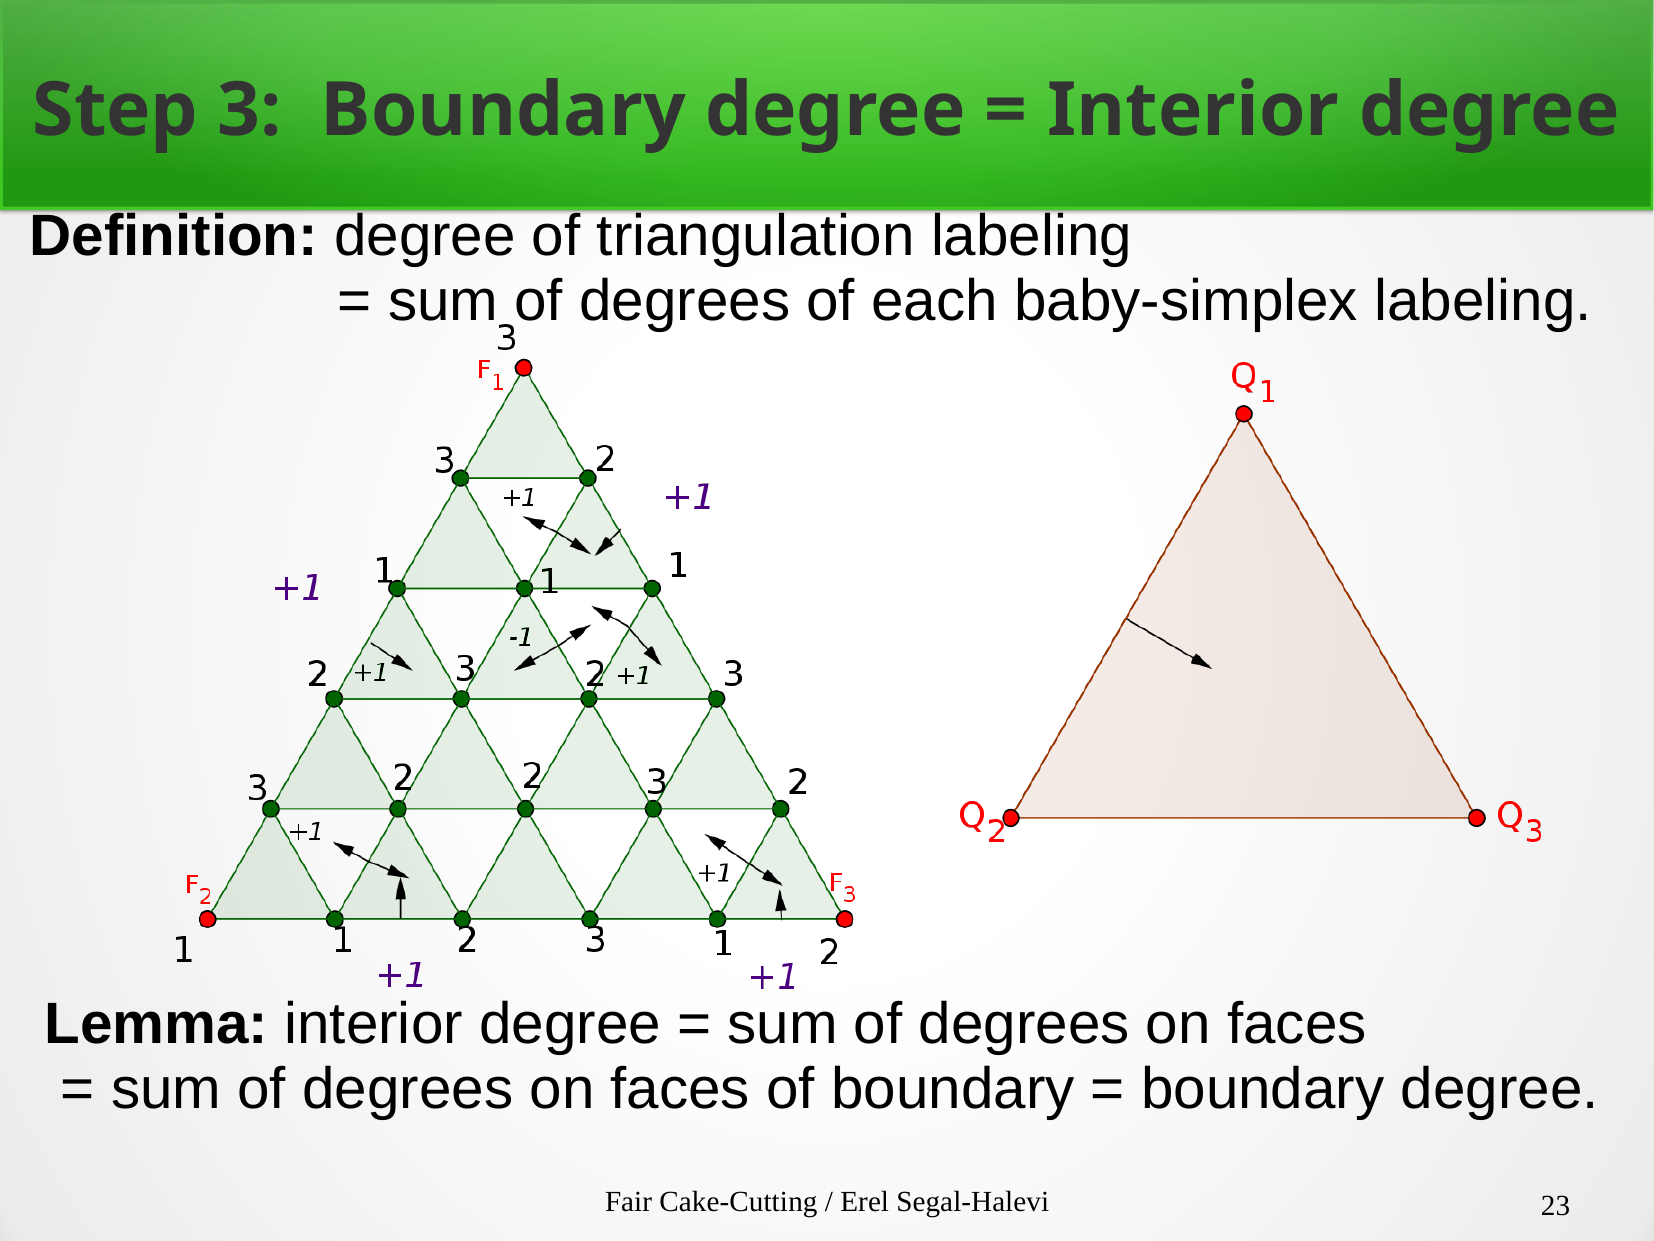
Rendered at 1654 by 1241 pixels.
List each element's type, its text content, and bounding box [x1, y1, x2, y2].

text_box Lemma: interior degree = sum of degrees on faces = sum of degrees on faces of boundary = boundary degree. [30, 983, 1636, 1129]
title Step 3: Boundary degree = Interior degree [0, 0, 1654, 219]
picture [120, 284, 1576, 999]
text_box Definition: degree of triangulation labeling = sum of degrees of each baby-simplex labeling. [15, 195, 1651, 340]
